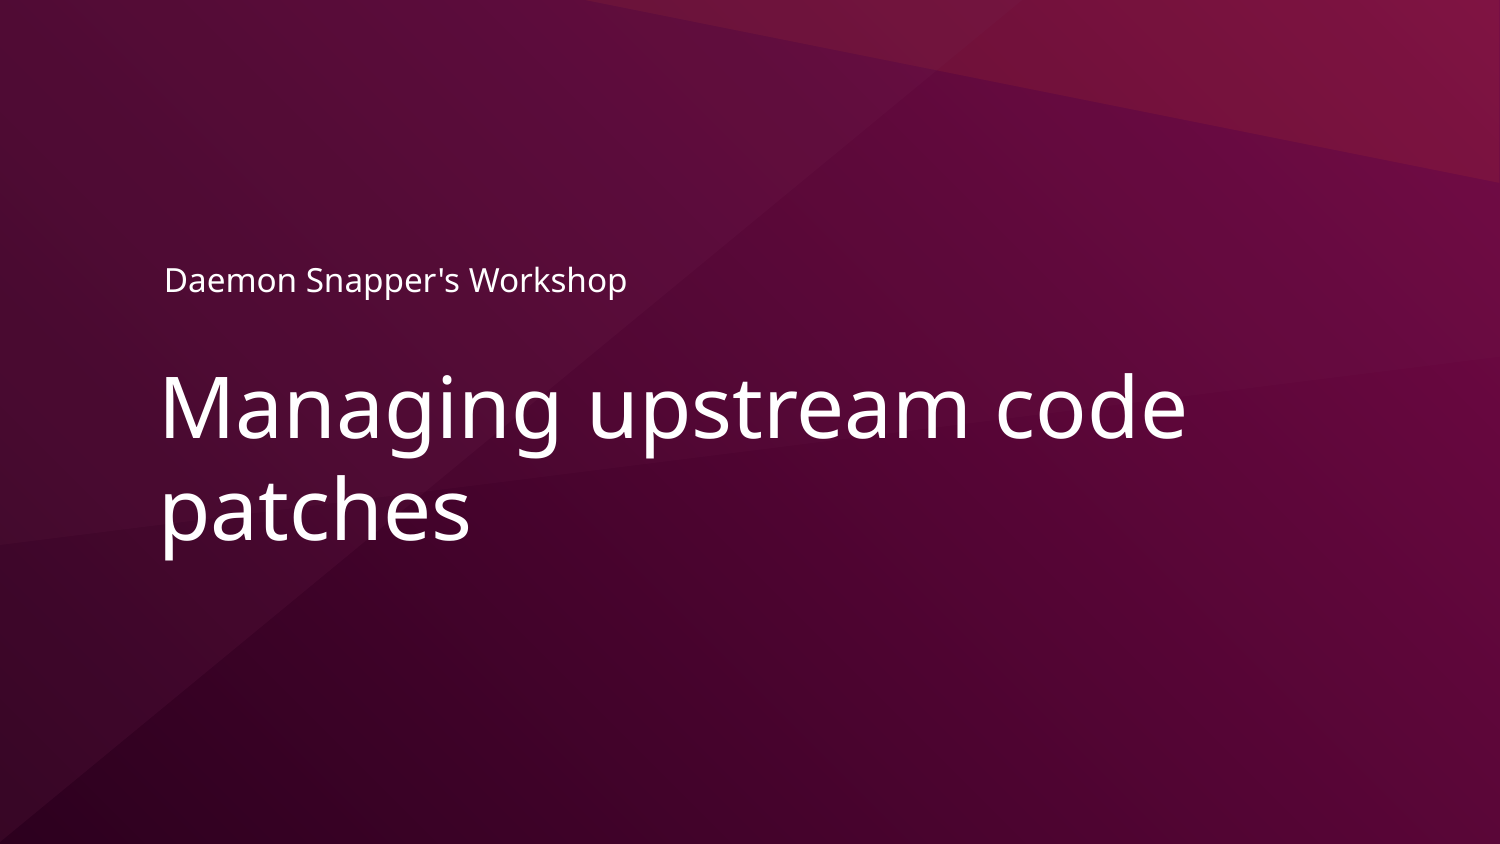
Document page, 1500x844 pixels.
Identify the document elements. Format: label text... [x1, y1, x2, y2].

subtitle Daemon Snapper's Workshop [163, 259, 940, 324]
title Managing upstream code patches [158, 352, 1378, 607]
